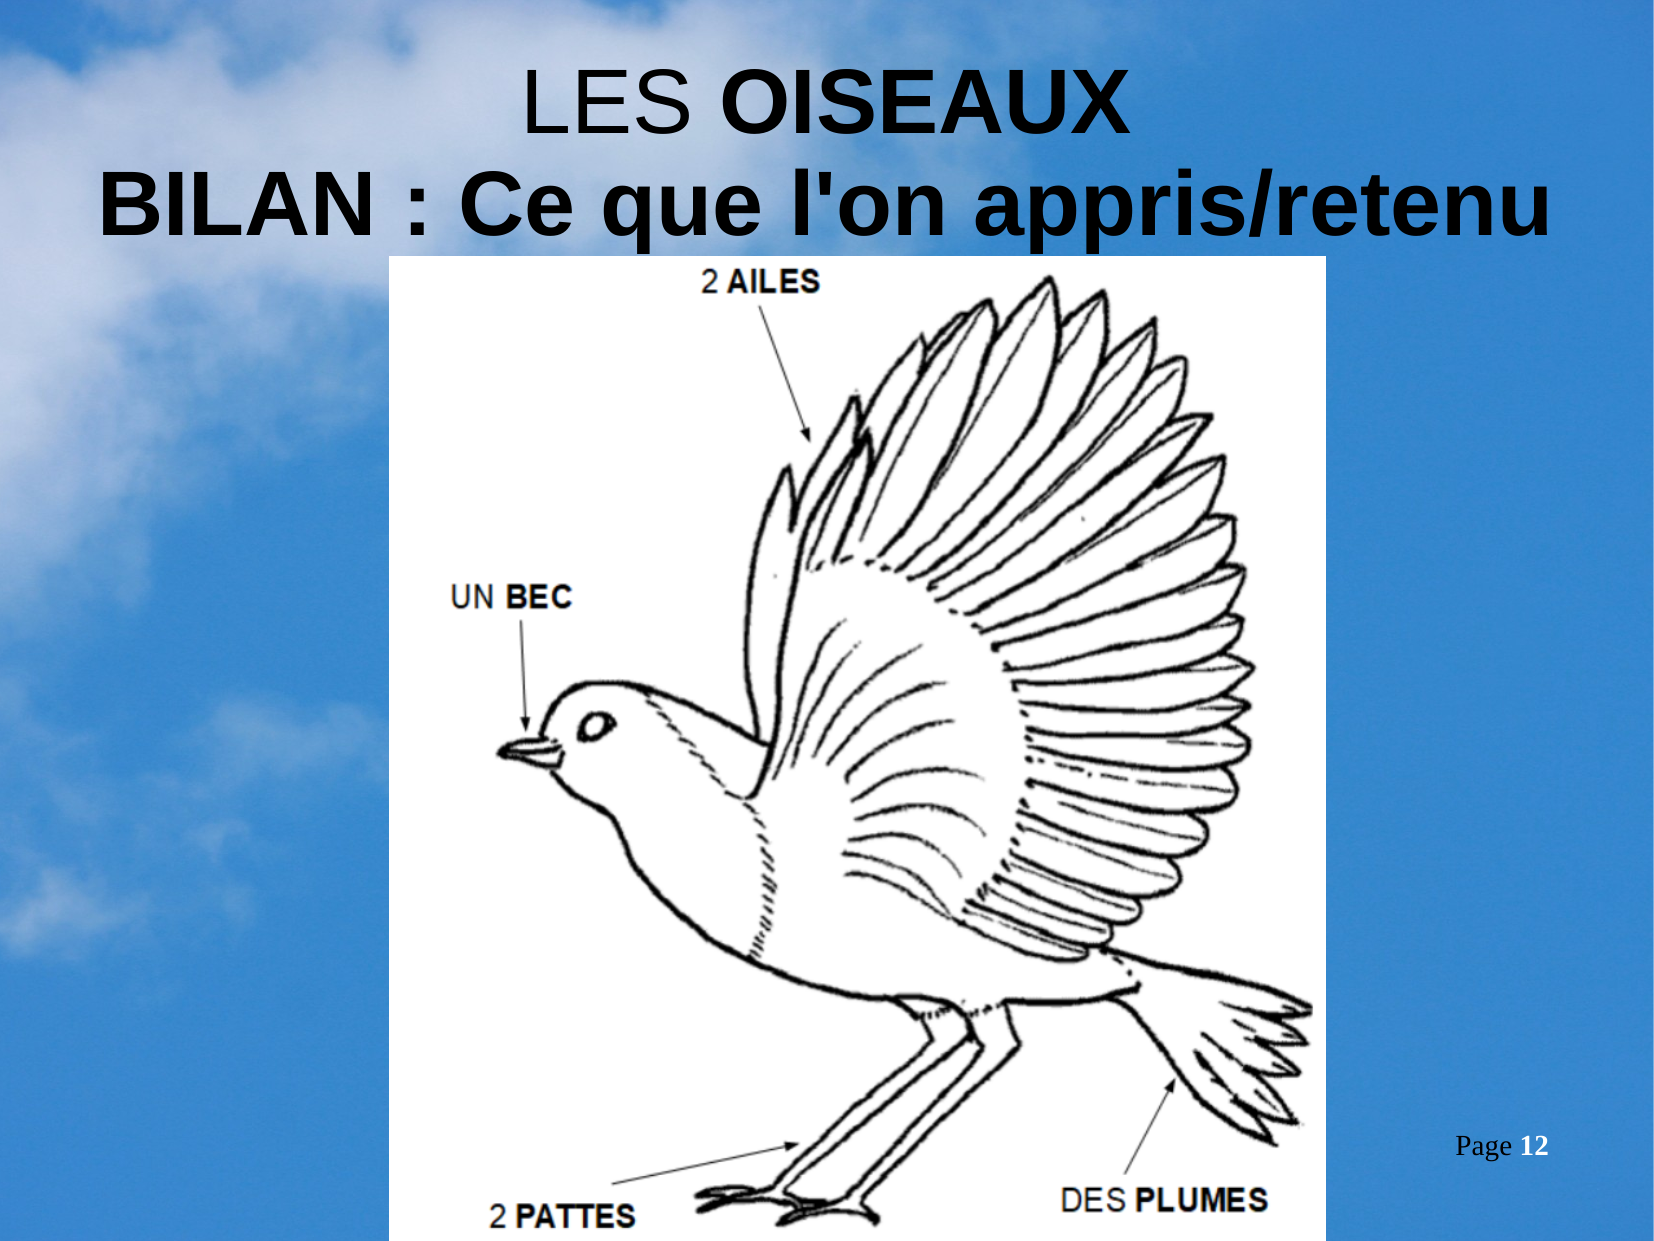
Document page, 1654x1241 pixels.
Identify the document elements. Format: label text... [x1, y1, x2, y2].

picture [0, 0, 1654, 1241]
title LES OISEAUX BILAN : Ce que l'on appris/retenu [82, 49, 1571, 257]
